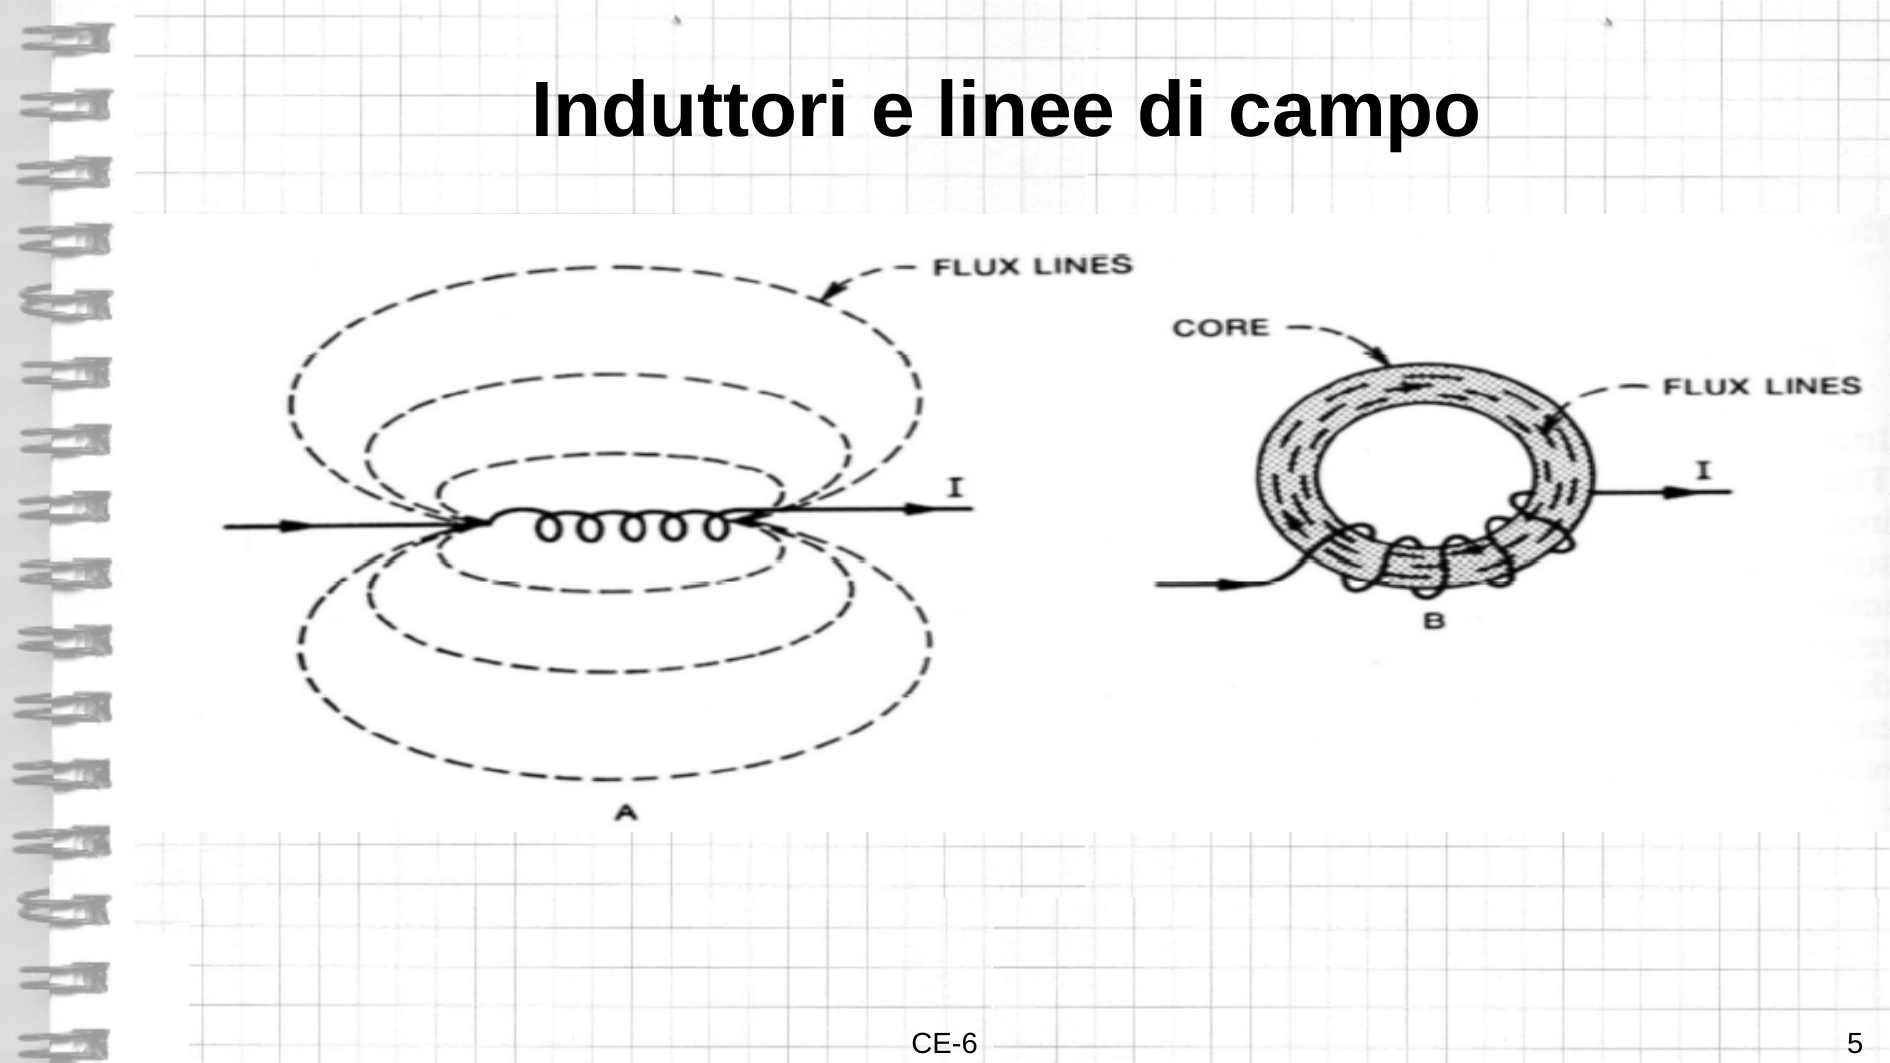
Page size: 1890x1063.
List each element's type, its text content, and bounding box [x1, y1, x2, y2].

title Induttori e linee di campo [124, 20, 1890, 198]
chart [124, 214, 1890, 832]
picture [0, 0, 1890, 1063]
